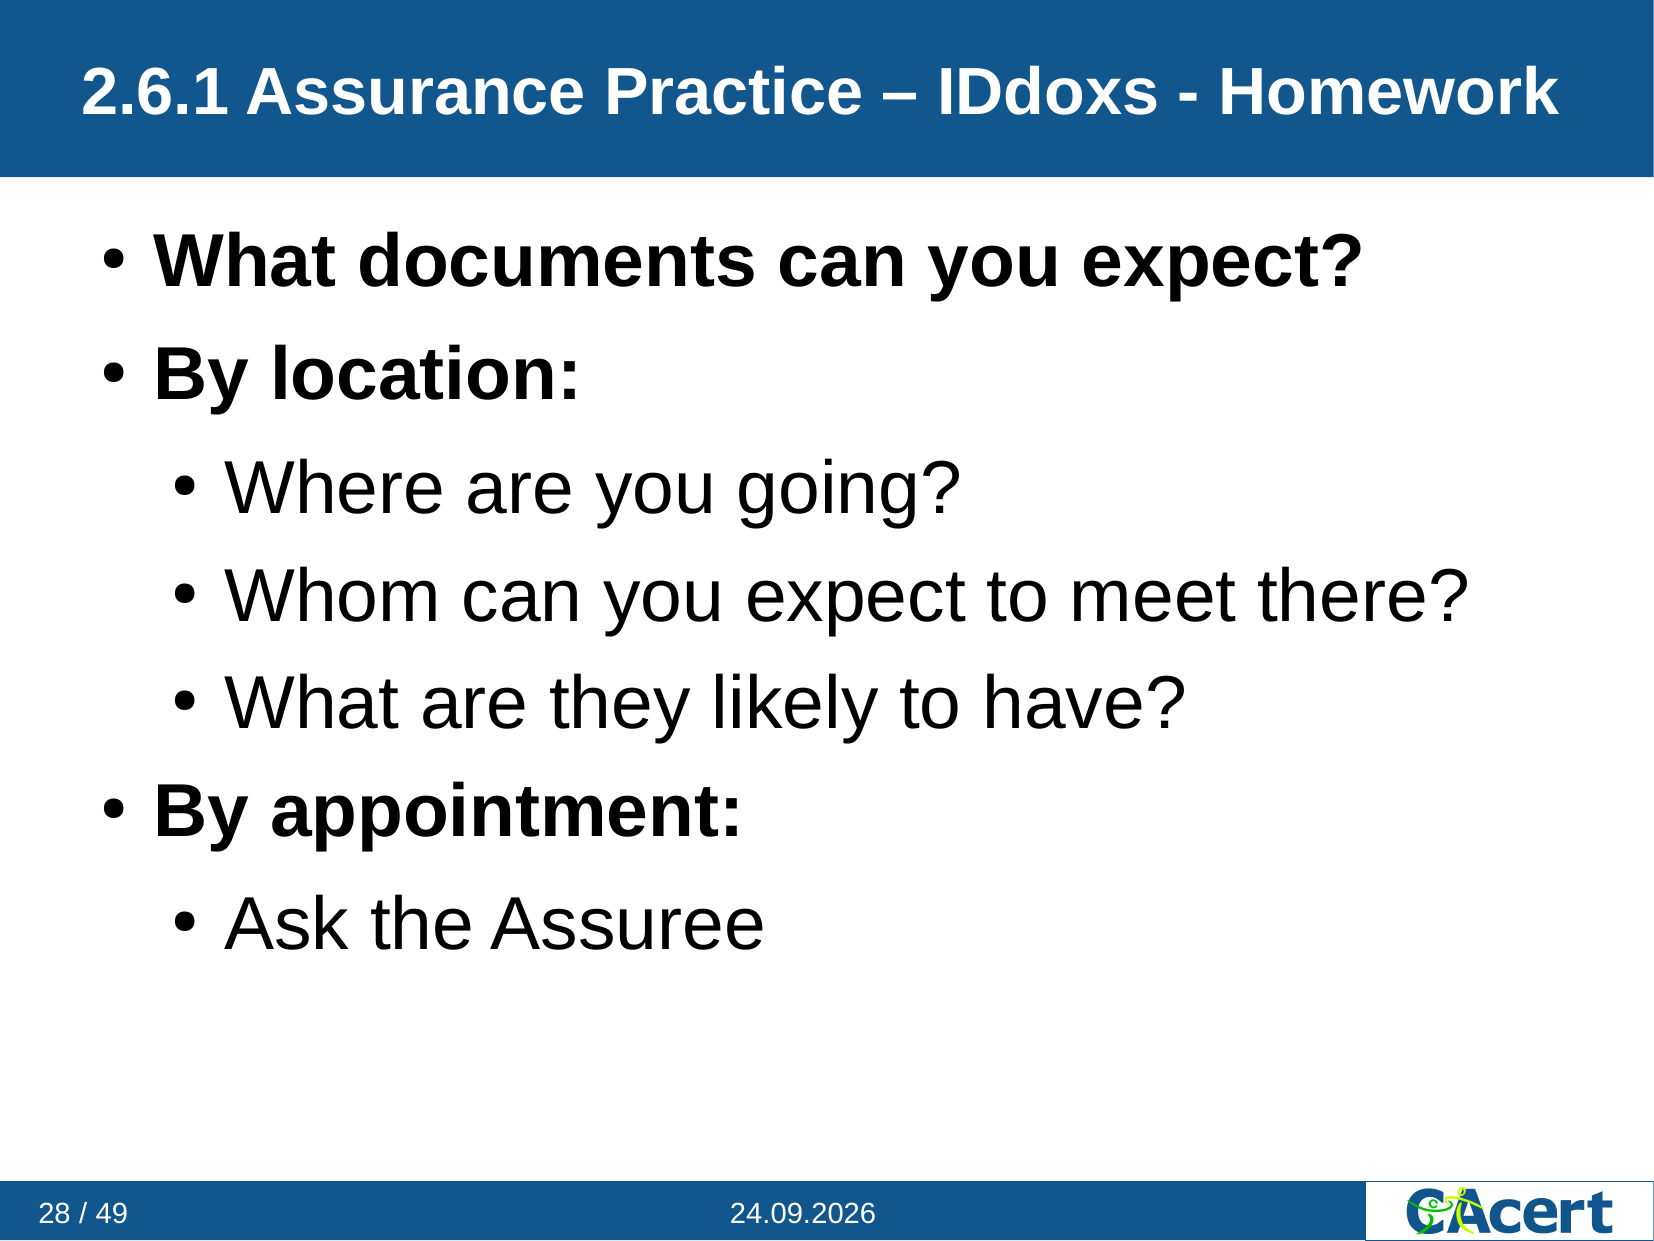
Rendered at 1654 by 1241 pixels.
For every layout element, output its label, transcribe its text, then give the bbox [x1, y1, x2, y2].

picture [1406, 1186, 1613, 1235]
title 2.6.1 Assurance Practice – IDdoxs - Homework [76, 17, 1565, 166]
list What documents can you expect? By location: Where are you going? Whom can you expect to meet there? What are they likely to have? By appointment: Ask the Assuree [82, 218, 1571, 1091]
